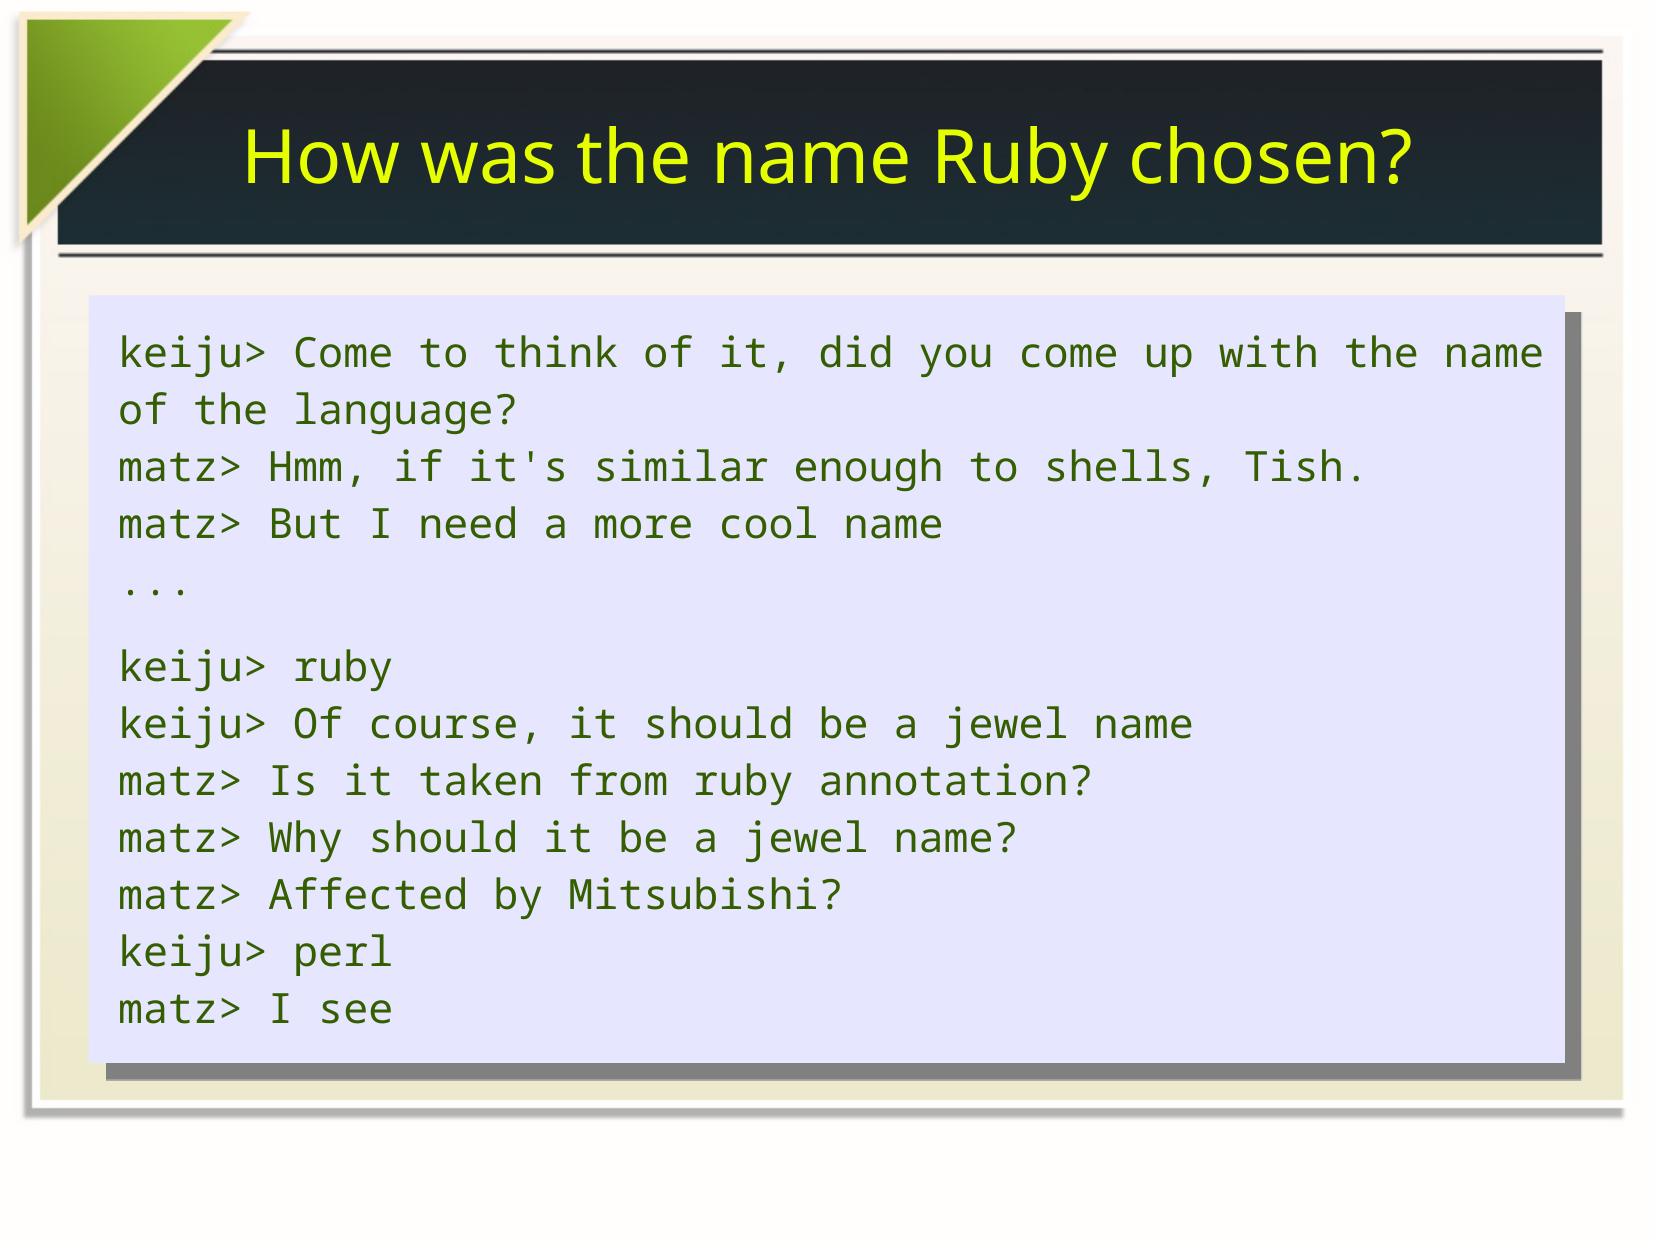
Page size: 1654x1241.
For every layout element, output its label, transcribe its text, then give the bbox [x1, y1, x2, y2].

text_box keiju> Come to think of it, did you come up with the name of the language? matz> Hmm, if it's similar enough to shells, Tish. matz> But I need a more cool name ... keiju> ruby keiju> Of course, it should be a jewel name matz> Is it taken from ruby annotation? matz> Why should it be a jewel name? matz> Affected by Mitsubishi? keiju> perl matz> I see [88, 295, 1565, 1063]
title How was the name Ruby chosen? [121, 73, 1534, 237]
picture [0, 0, 1654, 1241]
